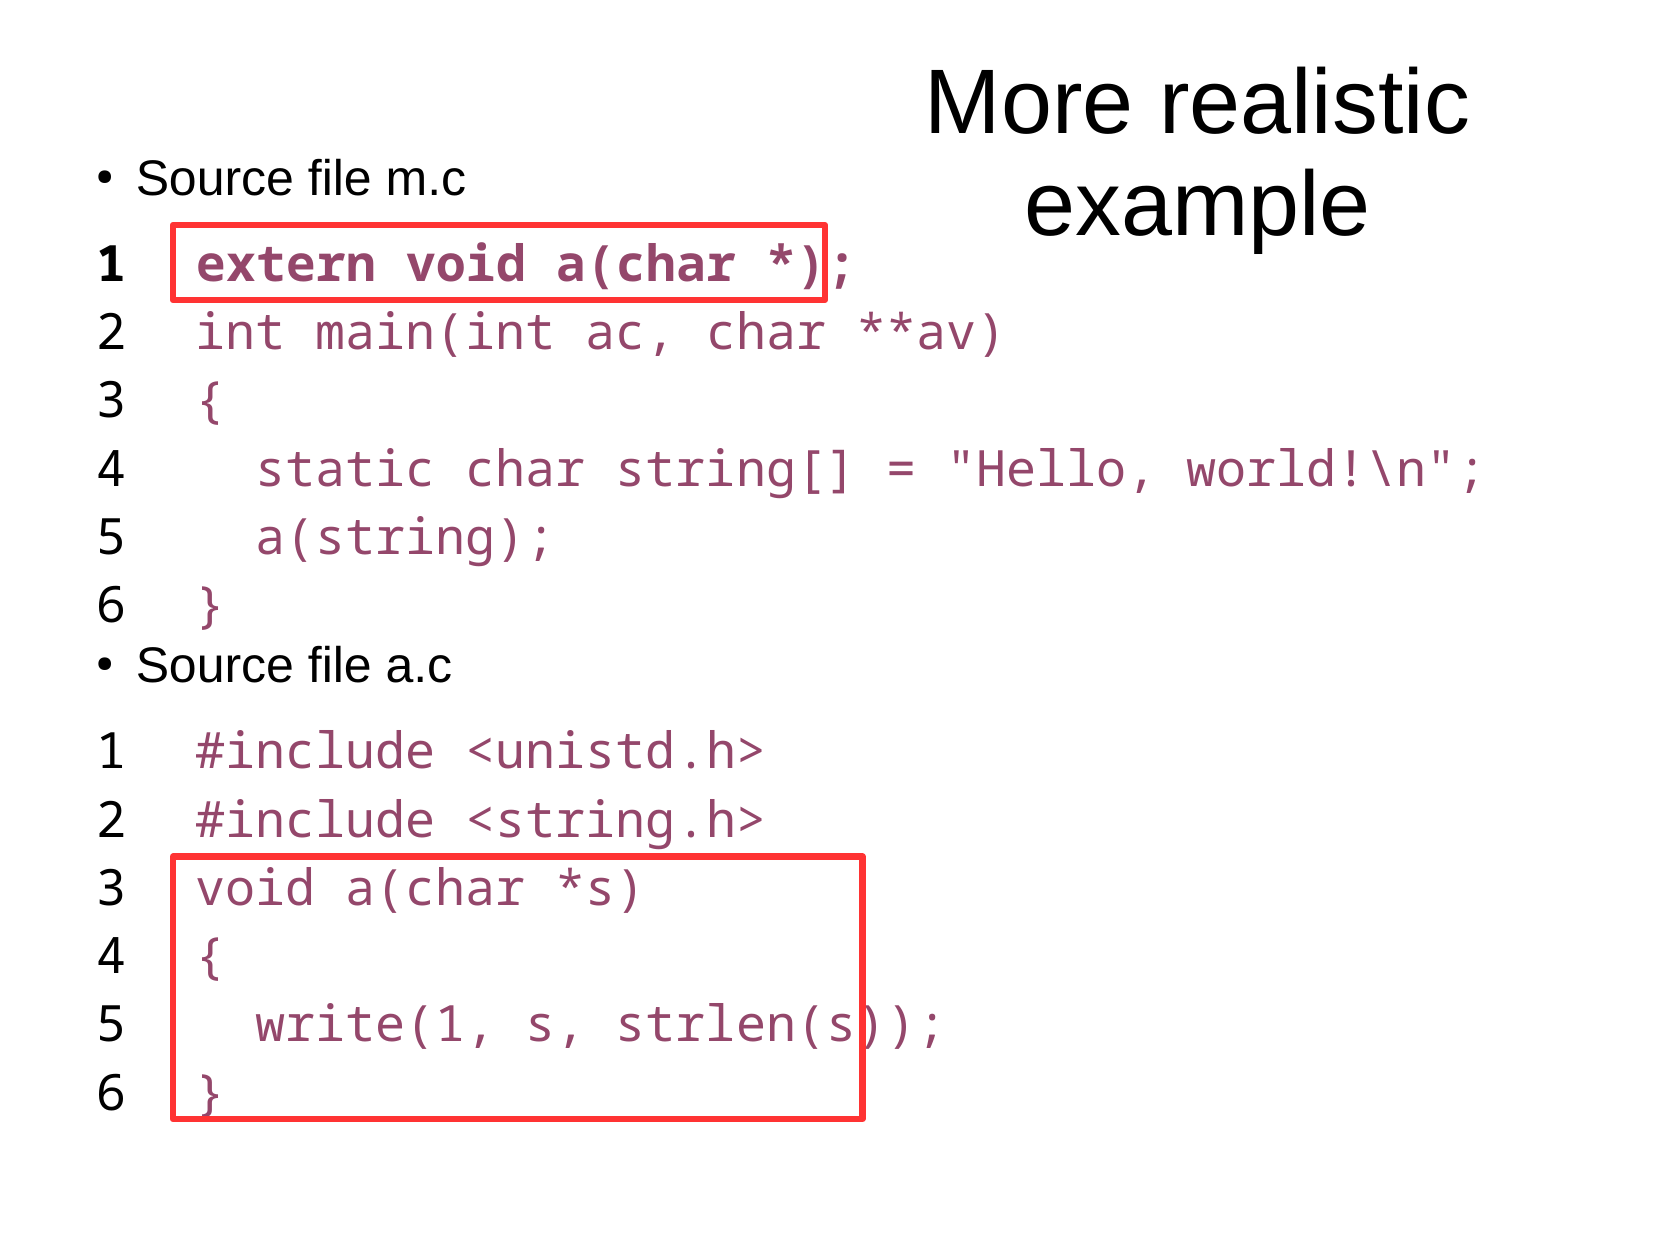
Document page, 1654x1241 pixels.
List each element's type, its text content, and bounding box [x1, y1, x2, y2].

title More realistic example [825, 49, 1571, 150]
list Source file m.c extern void a(char *); int main(int ac, char **av) { static char string[] = "Hello, world!\n"; a(string); } Source file a.c #include <unistd.h> #include <string.h> void a(char *s) { write(1, s, strlen(s)); } [82, 150, 1571, 1126]
